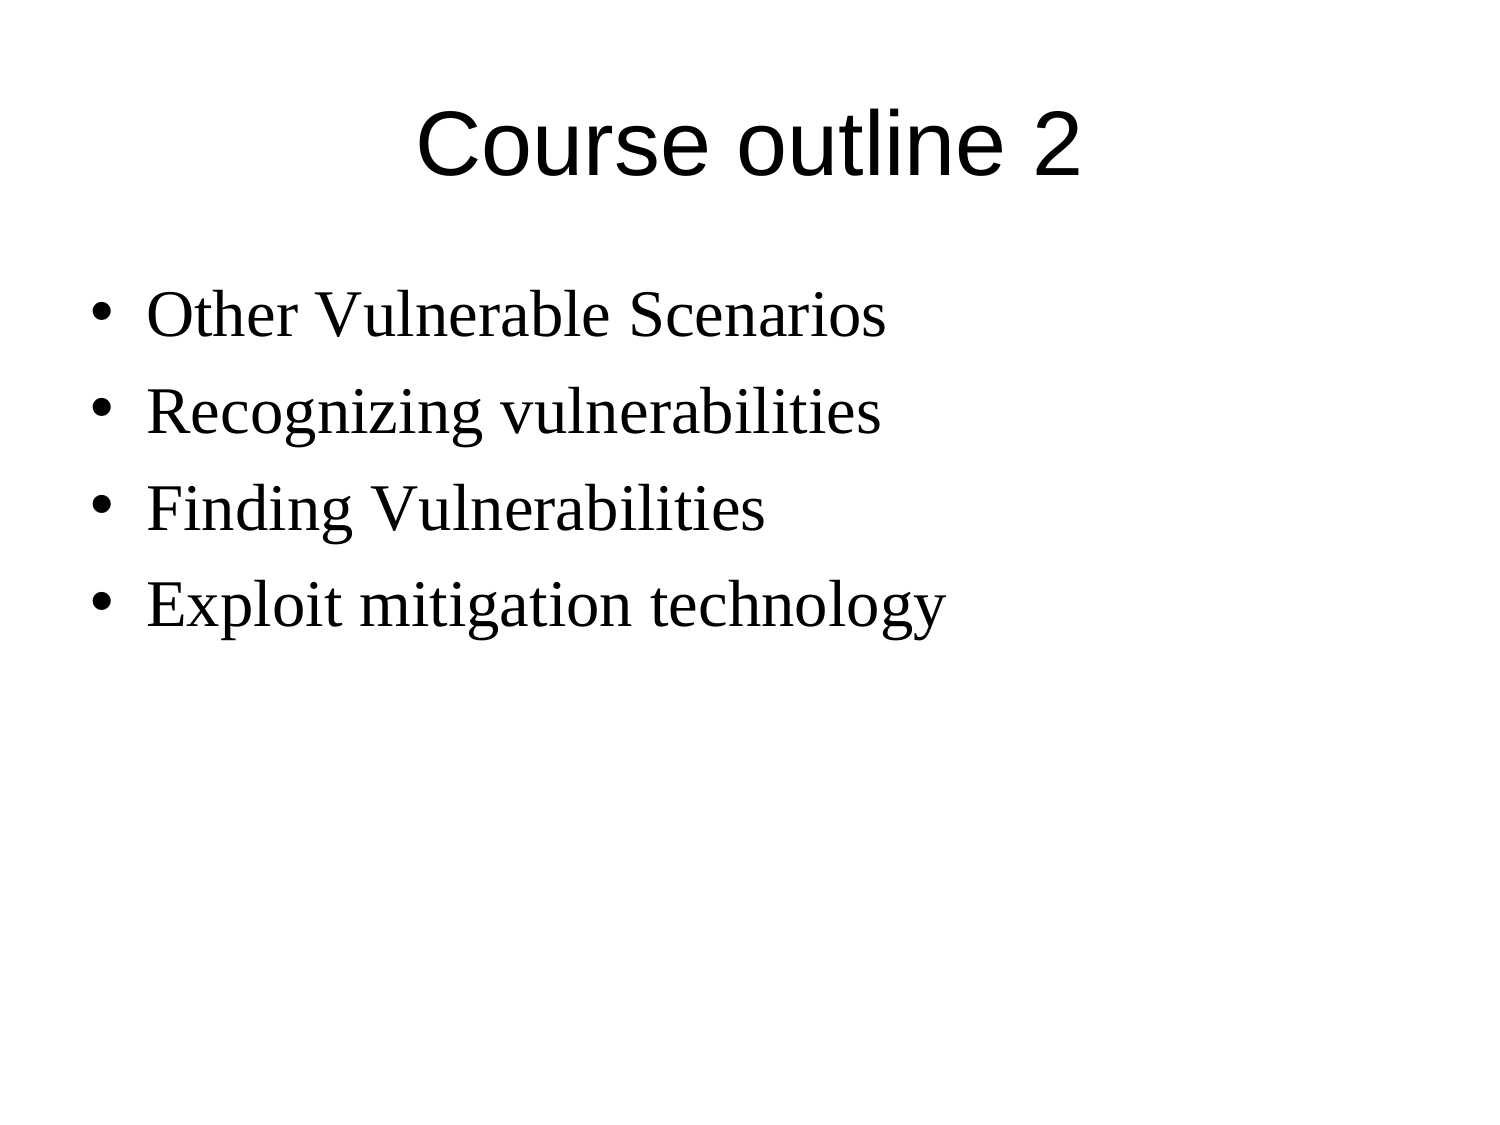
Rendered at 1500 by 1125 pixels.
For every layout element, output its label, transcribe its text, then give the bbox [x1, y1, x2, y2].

title Course outline 2 [75, 45, 1426, 233]
list Other Vulnerable Scenarios Recognizing vulnerabilities Finding Vulnerabilities Exploit mitigation technology [75, 262, 1426, 1006]
